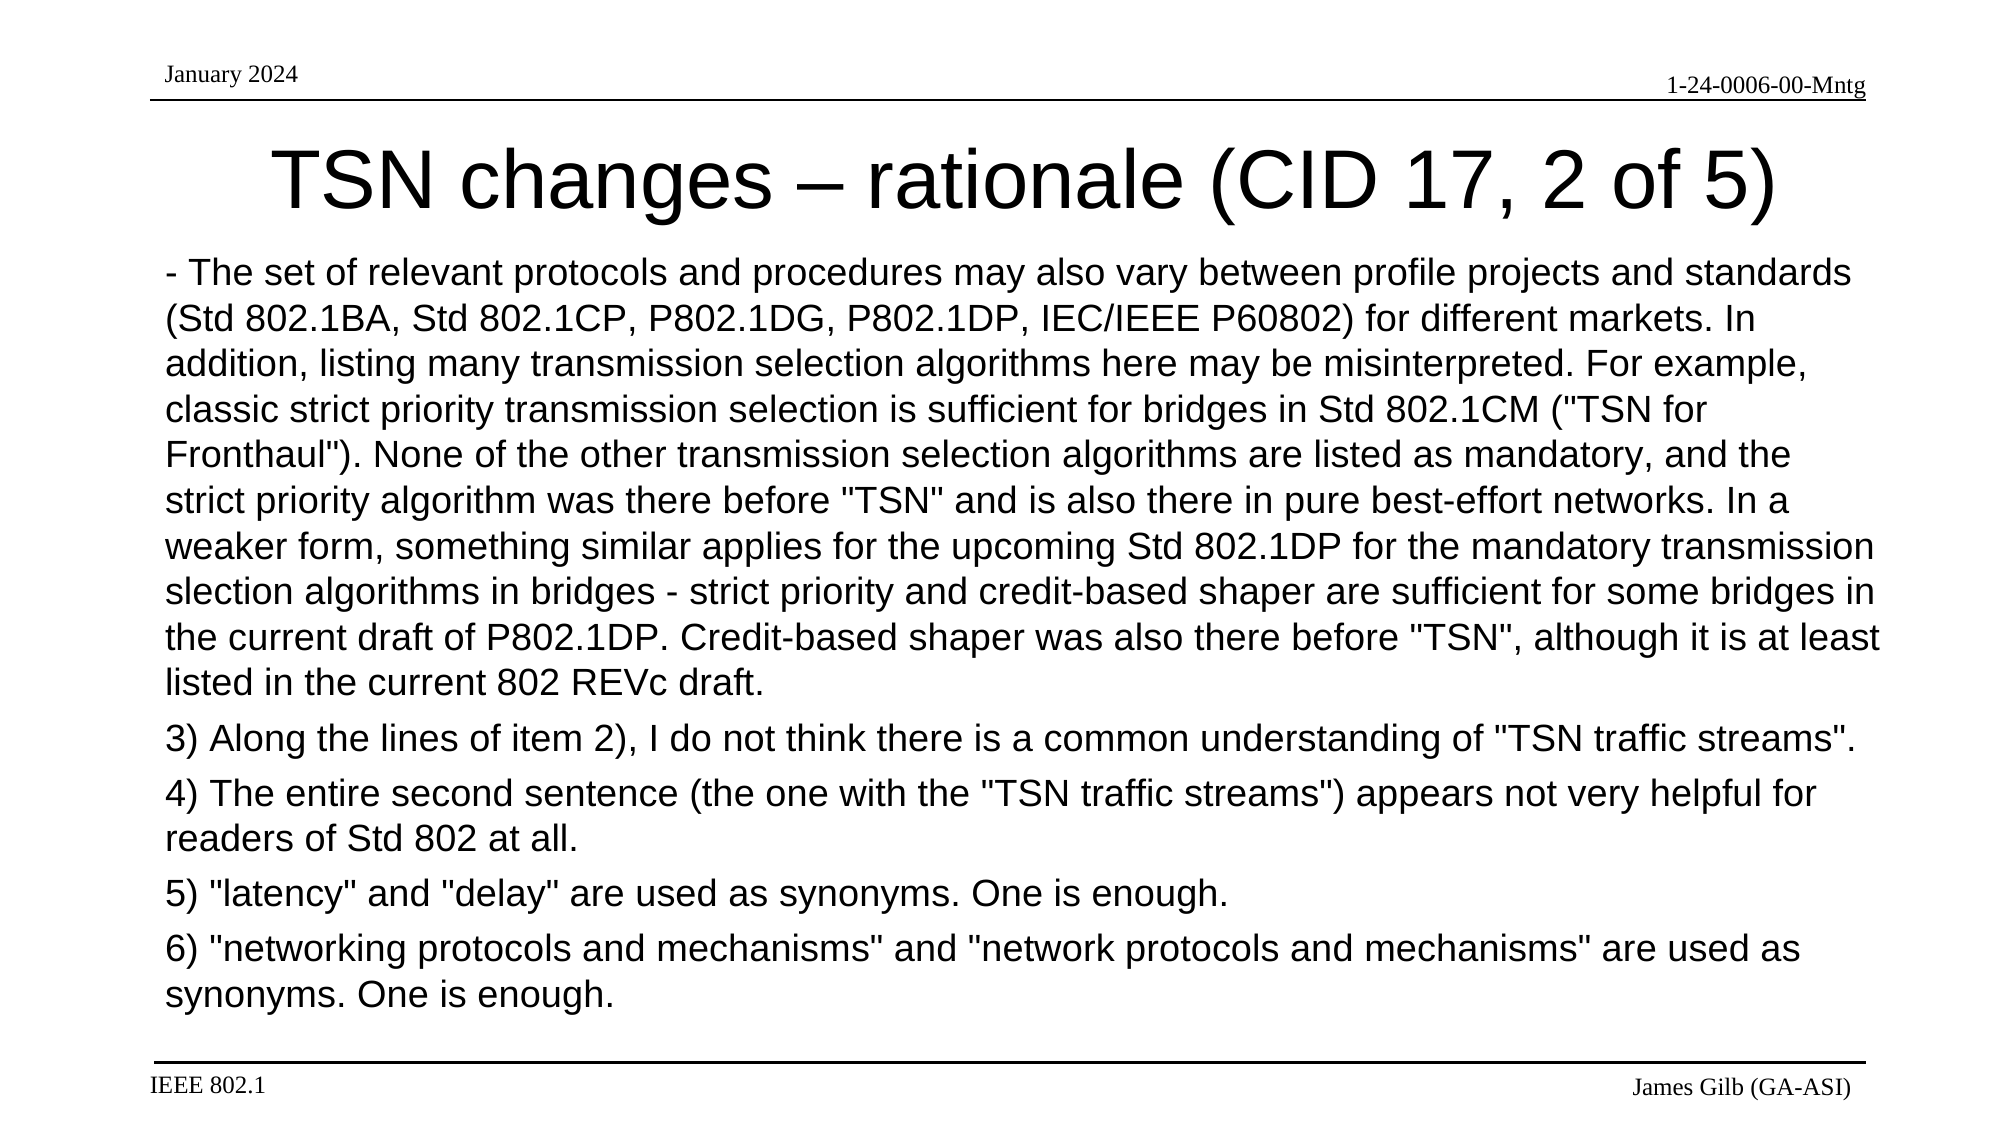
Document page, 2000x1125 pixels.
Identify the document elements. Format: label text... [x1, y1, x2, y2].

list - The set of relevant protocols and procedures may also vary between profile projects and standards (Std 802.1BA, Std 802.1CP, P802.1DG, P802.1DP, IEC/IEEE P60802) for different markets. In addition, listing many transmission selection algorithms here may be misinterpreted. For example, classic strict priority transmission selection is sufficient for bridges in Std 802.1CM ("TSN for Fronthaul"). None of the other transmission selection algorithms are listed as mandatory, and the strict priority algorithm was there before "TSN" and is also there in pure best-effort networks. In a weaker form, something similar applies for the upcoming Std 802.1DP for the mandatory transmission slection algorithms in bridges - strict priority and credit-based shaper are sufficient for some bridges in the current draft of P802.1DP. Credit-based shaper was also there before "TSN", although it is at least listed in the current 802 REVc draft. 3) Along the lines of item 2), I do not think there is a common understanding of "TSN traffic streams". 4) The entire second sentence (the one with the "TSN traffic streams") appears not very helpful for readers of Std 802 at all. 5) "latency" and "delay" are used as synonyms. One is enough. 6) "networking protocols and mechanisms" and "network protocols and mechanisms" are used as synonyms. One is enough. [149, 239, 1900, 1051]
title TSN changes – rationale (CID 17, 2 of 5) [150, 112, 1900, 238]
